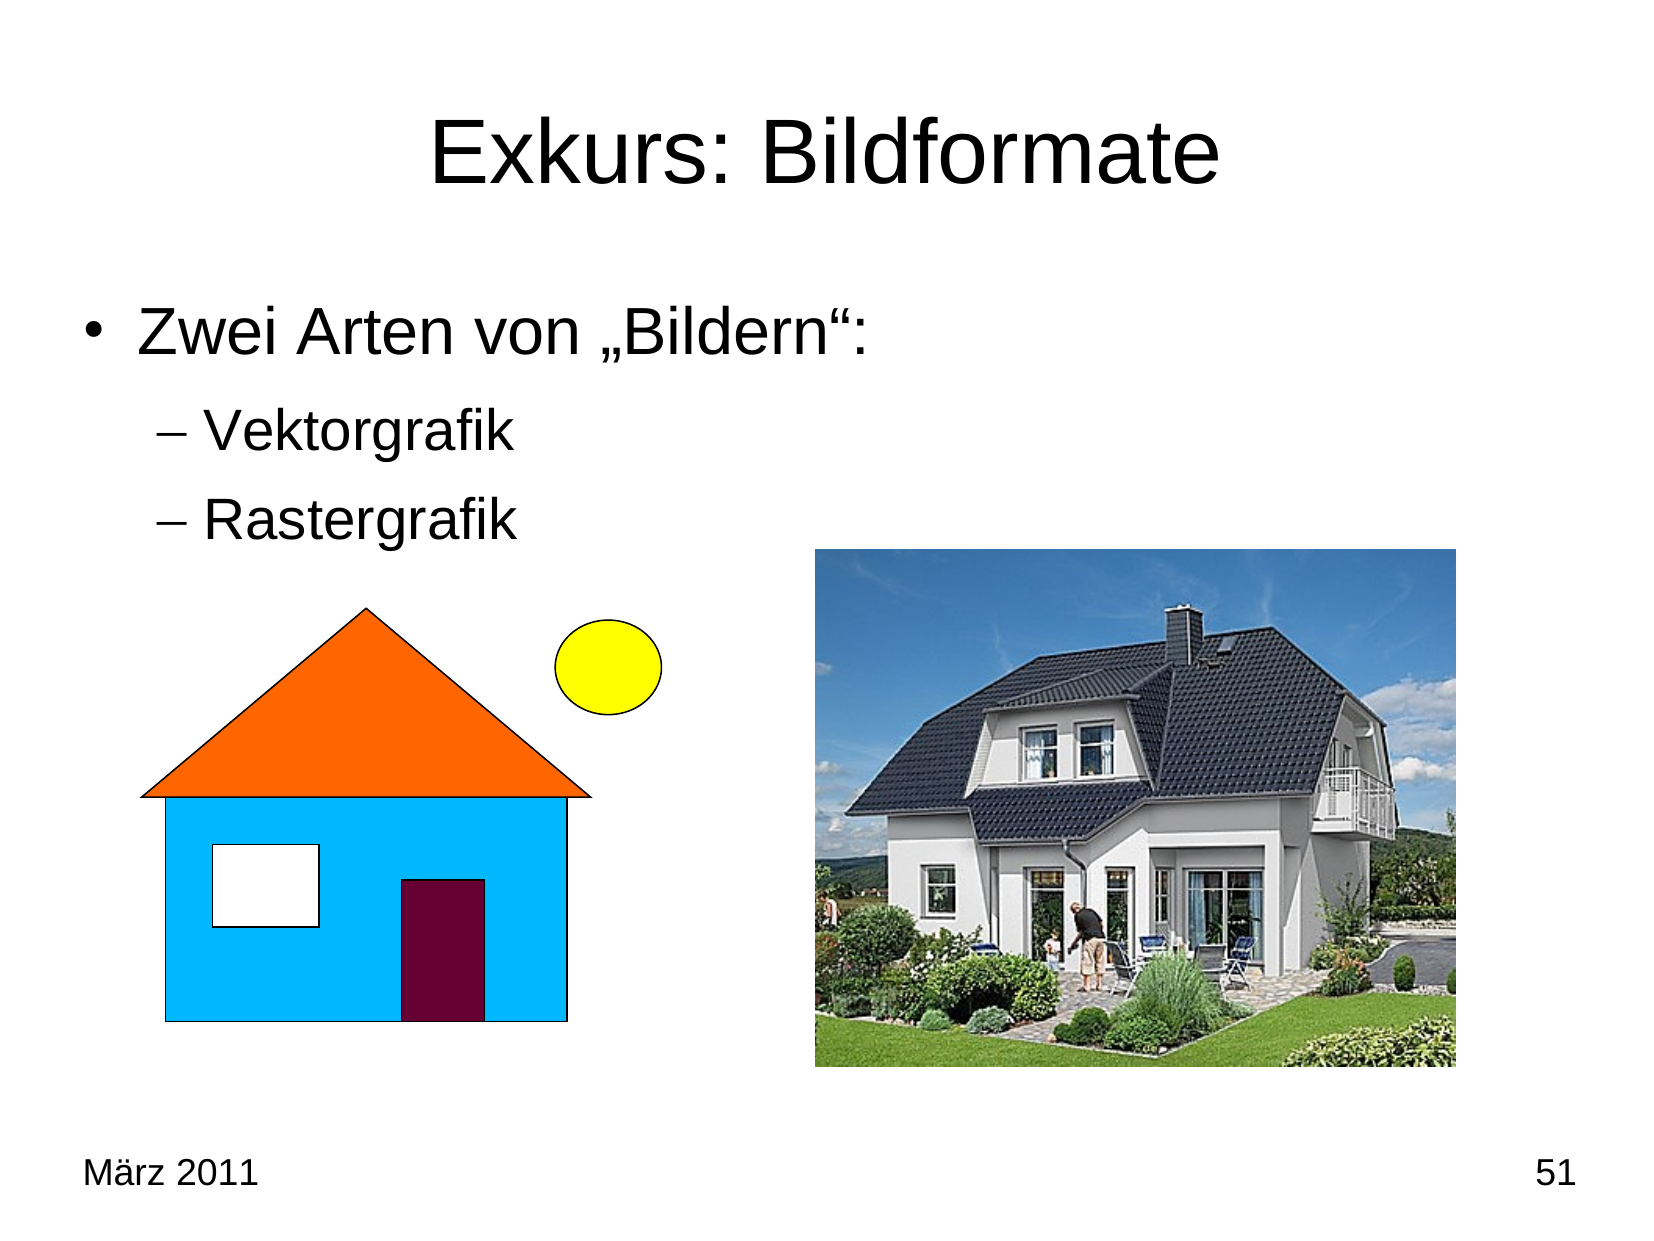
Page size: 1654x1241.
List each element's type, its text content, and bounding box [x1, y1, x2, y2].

picture [815, 549, 1456, 1067]
title Exkurs: Bildformate [82, 49, 1571, 257]
text_box [555, 620, 662, 715]
list Zwei Arten von „Bildern“: Vektorgrafik Rastergrafik [82, 290, 1571, 1109]
text_box [141, 608, 591, 1022]
